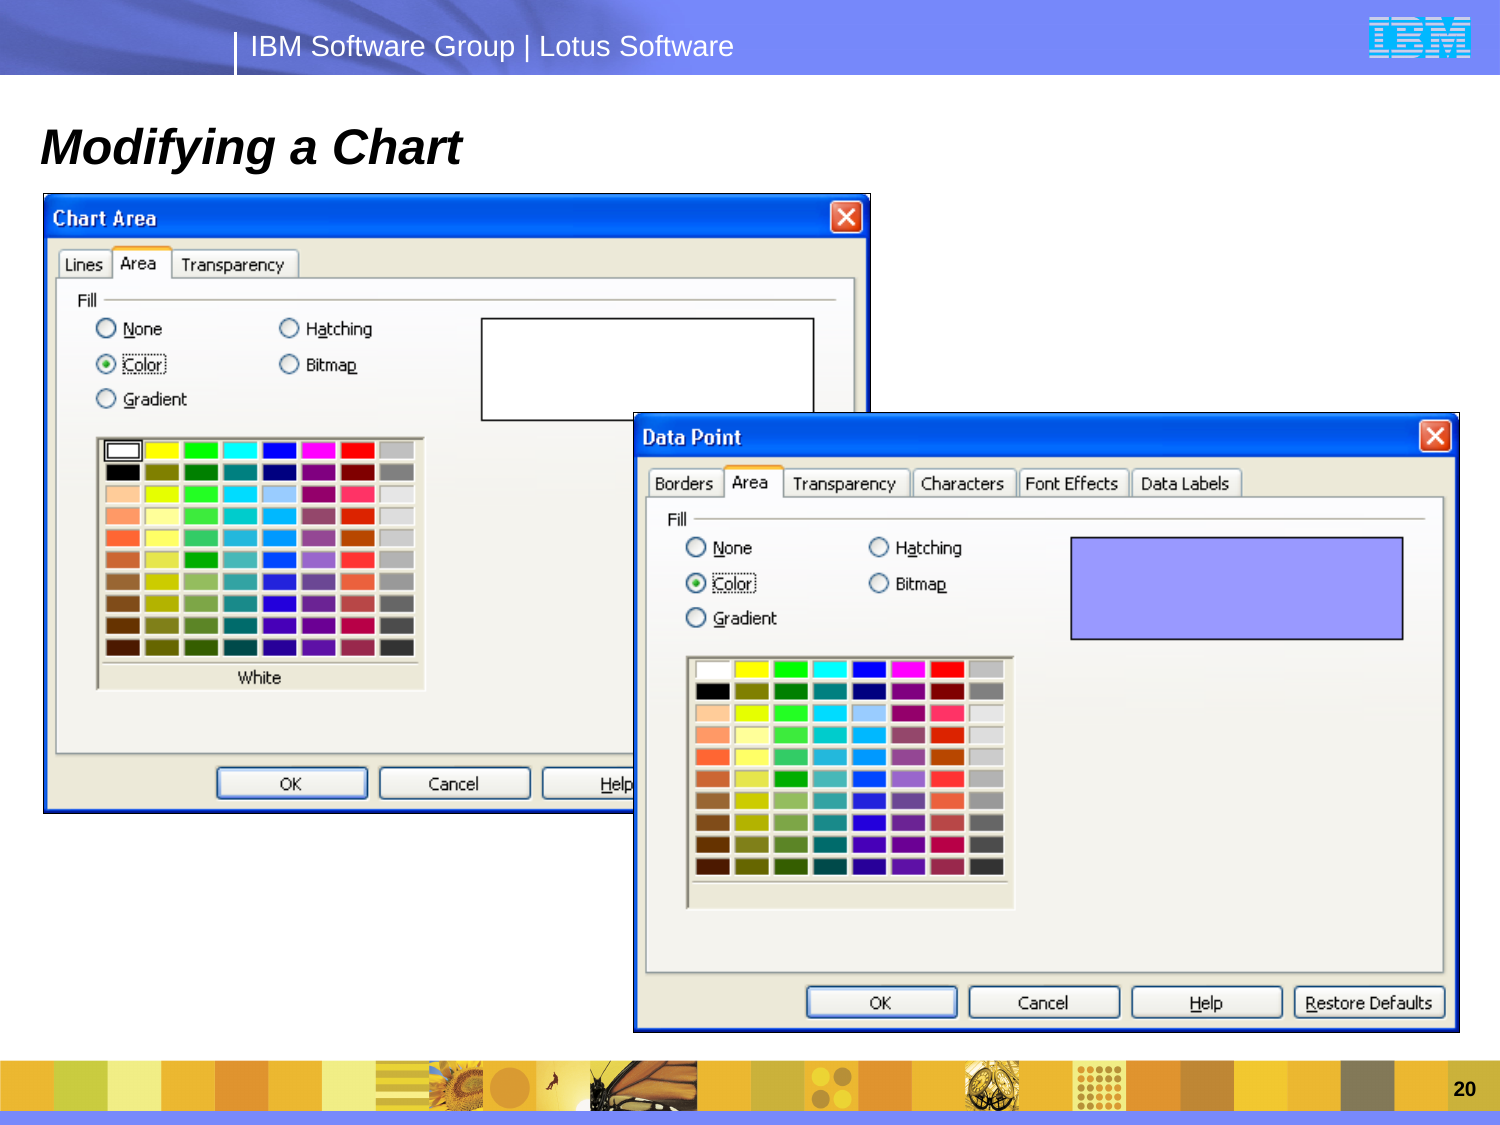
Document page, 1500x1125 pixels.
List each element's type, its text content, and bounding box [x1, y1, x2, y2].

picture [43, 197, 1460, 1033]
picture [0, 0, 1500, 75]
picture [0, 1060, 1500, 1111]
title Modifying a Chart [25, 114, 1378, 197]
